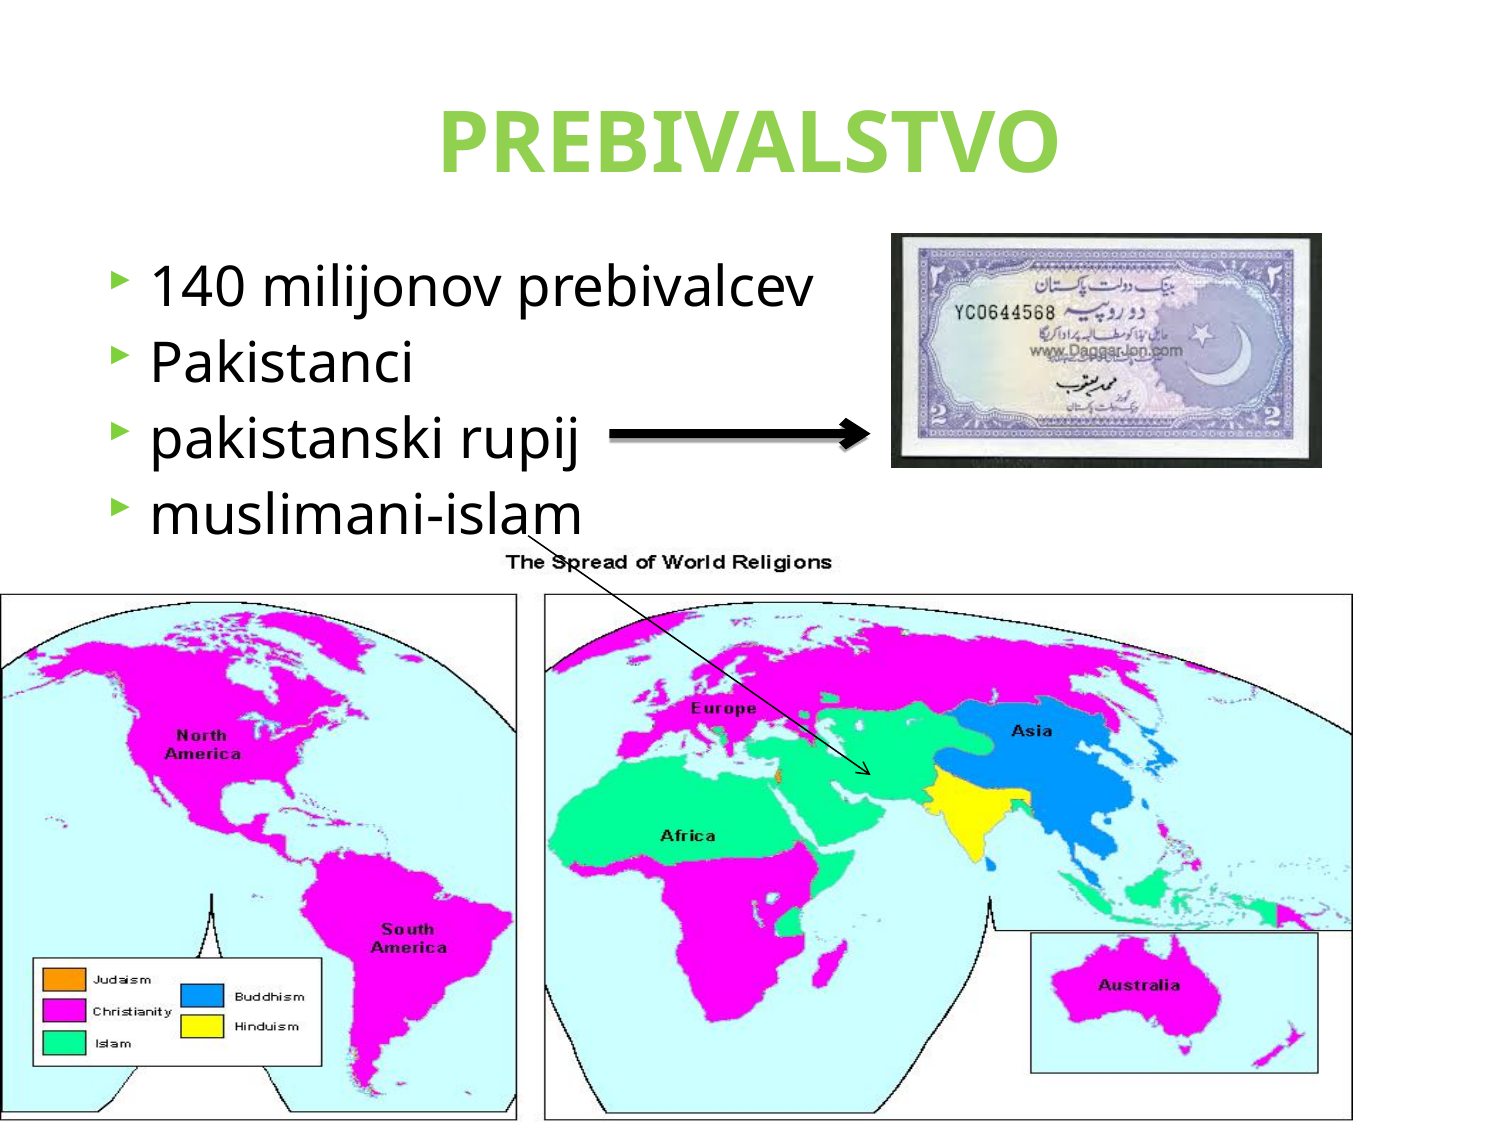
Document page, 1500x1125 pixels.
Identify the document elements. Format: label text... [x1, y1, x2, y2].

list 140 milijonov prebivalcev Pakistanci pakistanski rupij muslimani-islam [75, 242, 1425, 986]
picture [891, 233, 1322, 468]
title PREBIVALSTVO [75, 45, 1425, 233]
picture [0, 538, 1353, 1125]
